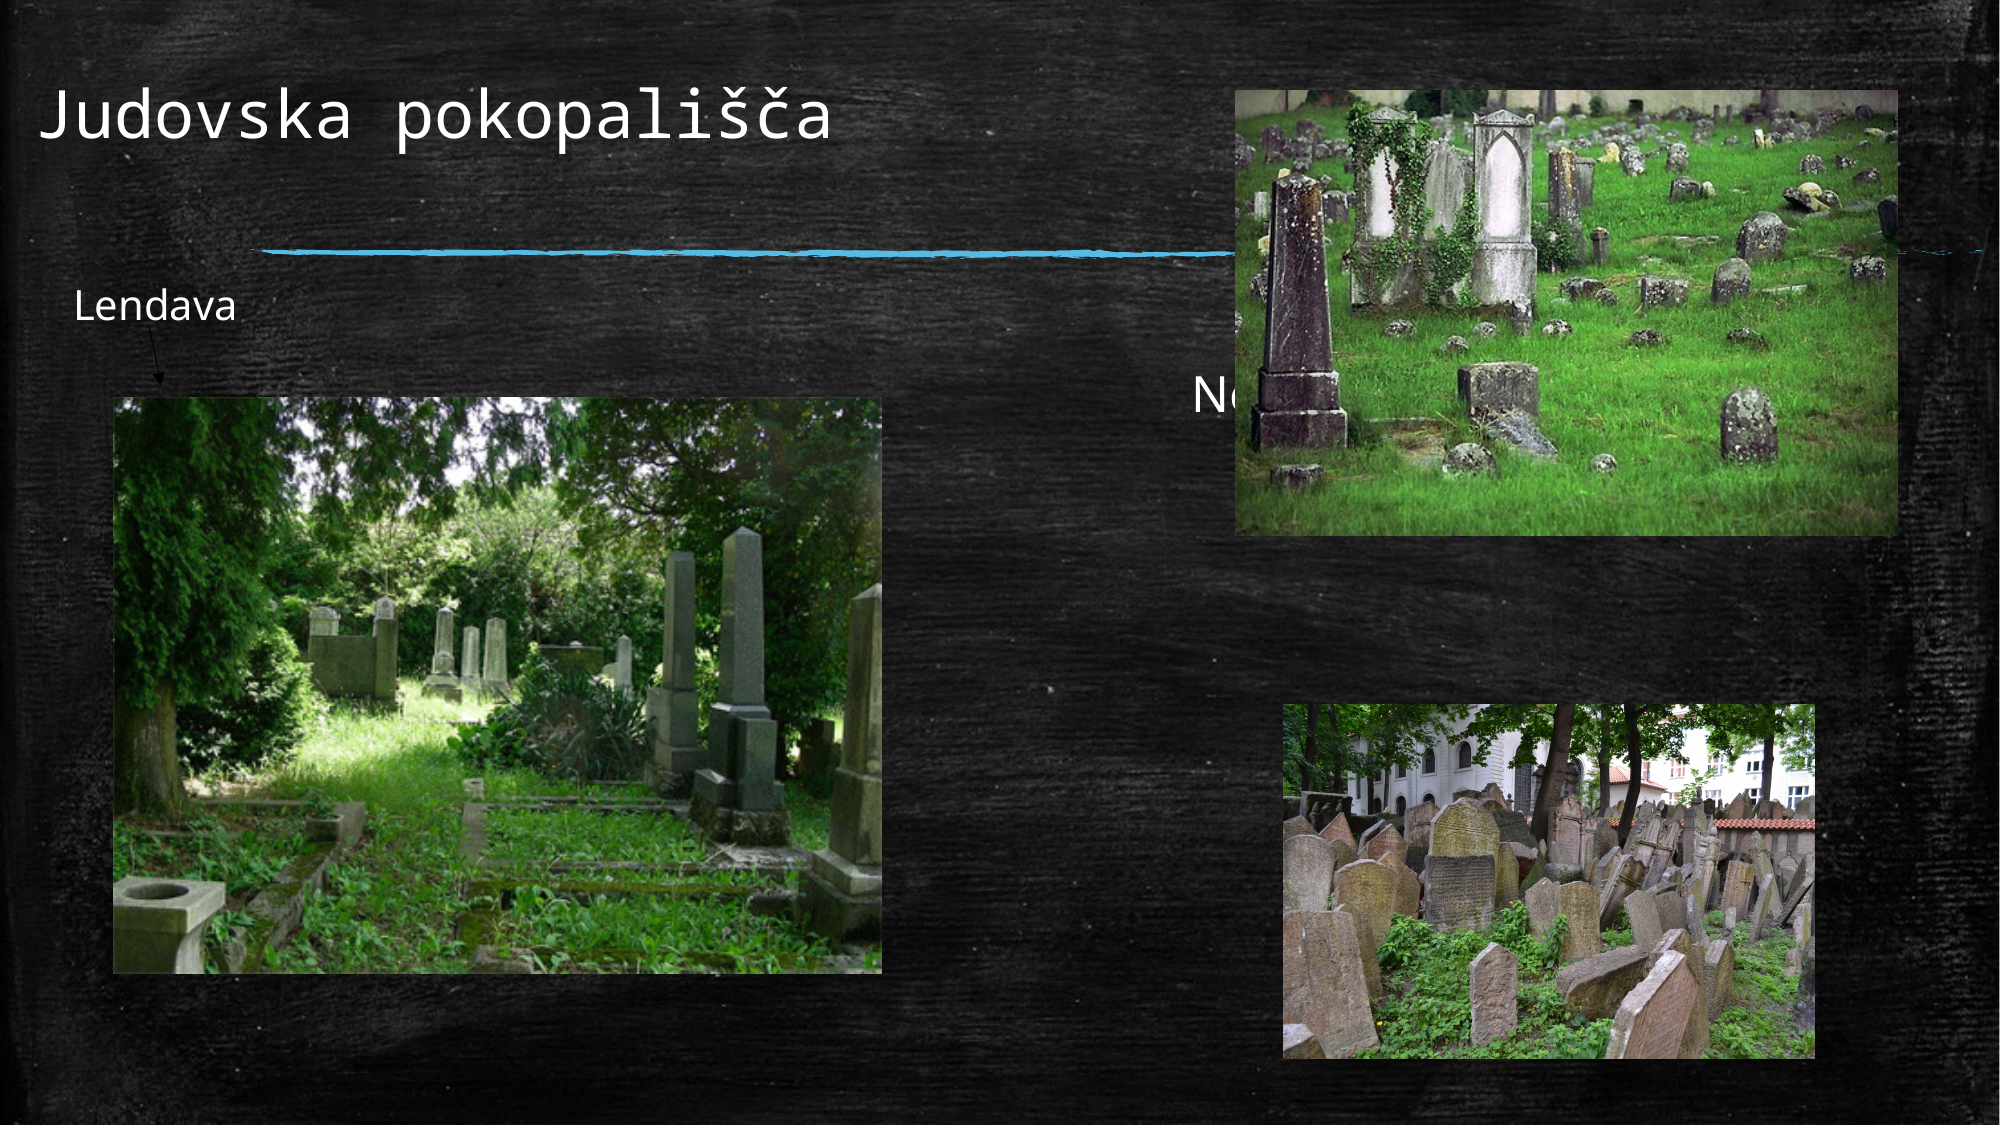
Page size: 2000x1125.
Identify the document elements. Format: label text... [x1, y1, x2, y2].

picture [0, 0, 2000, 1125]
title Judovska pokopališča [19, 19, 1036, 161]
list Lendava Novo mesto- Nova Gorica- [19, 172, 1981, 1094]
